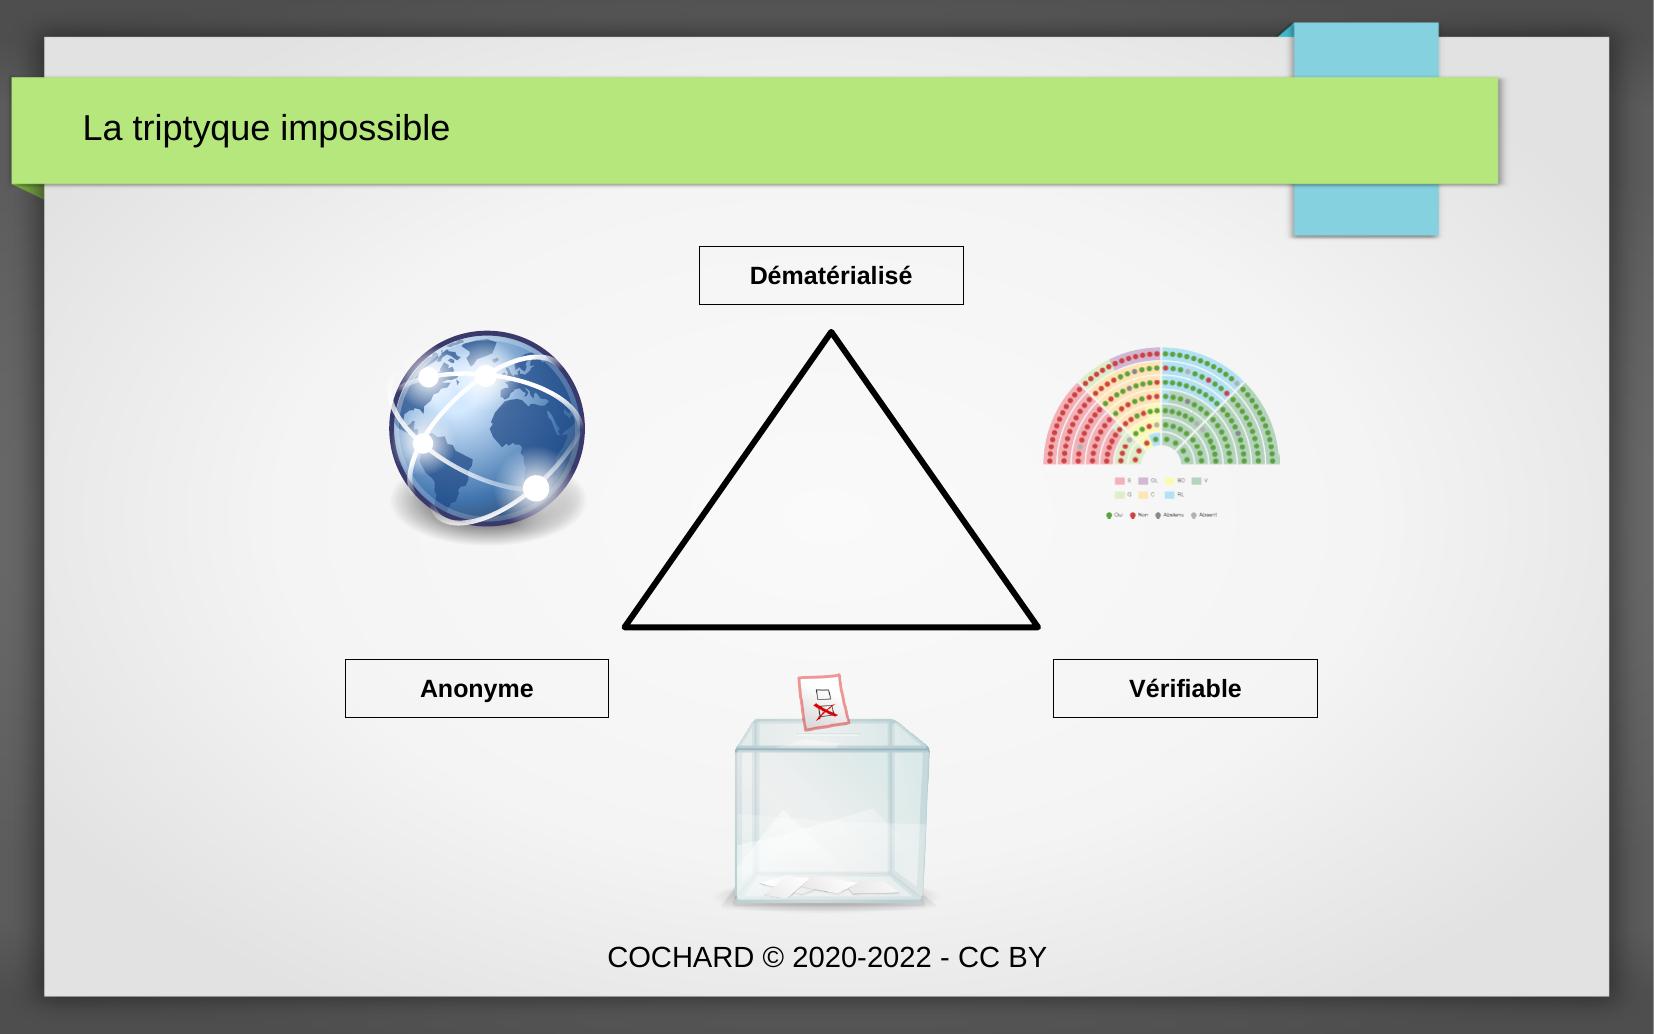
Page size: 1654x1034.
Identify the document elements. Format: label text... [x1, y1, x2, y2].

text_box Anonyme [345, 659, 609, 718]
picture [0, 0, 1654, 1034]
text_box Vérifiable [1053, 659, 1318, 718]
subtitle [82, 249, 1571, 849]
title La triptyque impossible [82, 78, 1264, 178]
text_box Dématérialisé [699, 246, 964, 305]
